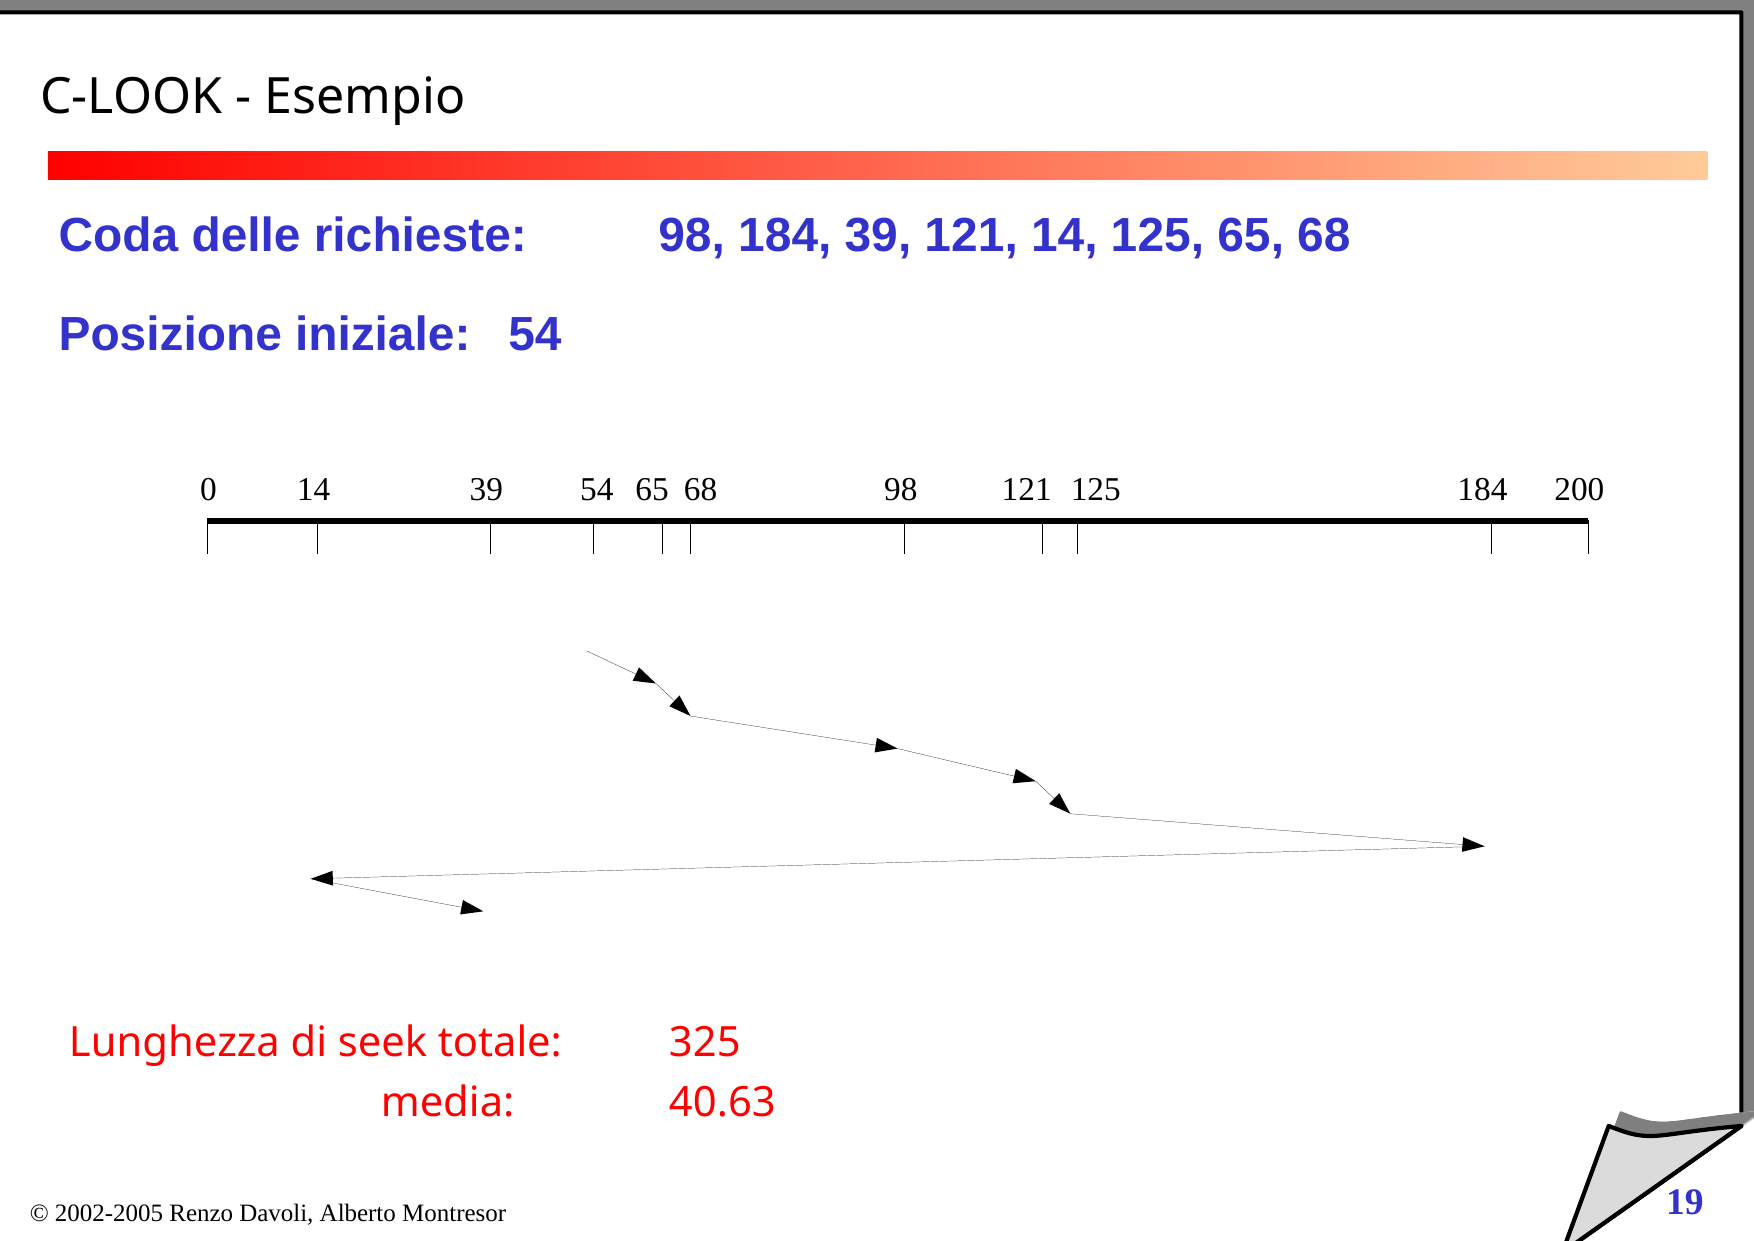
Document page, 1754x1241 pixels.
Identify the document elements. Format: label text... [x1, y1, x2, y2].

text_box 98 [884, 468, 924, 511]
text_box Lunghezza di seek totale: 325 media: 40.63 [69, 1009, 903, 1141]
text_box 14 [750, 152, 754, 179]
text_box 68 [683, 468, 724, 511]
text_box 65 [635, 468, 675, 511]
title C-LOOK - Esempio [40, 49, 1714, 144]
text_box 39 [469, 468, 509, 511]
text_box 125 [1070, 468, 1130, 511]
text_box 184 [1457, 468, 1517, 511]
text_box 54 [580, 468, 620, 511]
list Coda delle richieste: 98, 184, 39, 121, 14, 125, 65, 68 Posizione iniziale: 54 [58, 206, 1696, 424]
text_box 14 [296, 468, 337, 511]
text_box 0 [200, 468, 220, 511]
text_box 200 [1554, 468, 1614, 511]
text_box 121 [1001, 468, 1061, 511]
